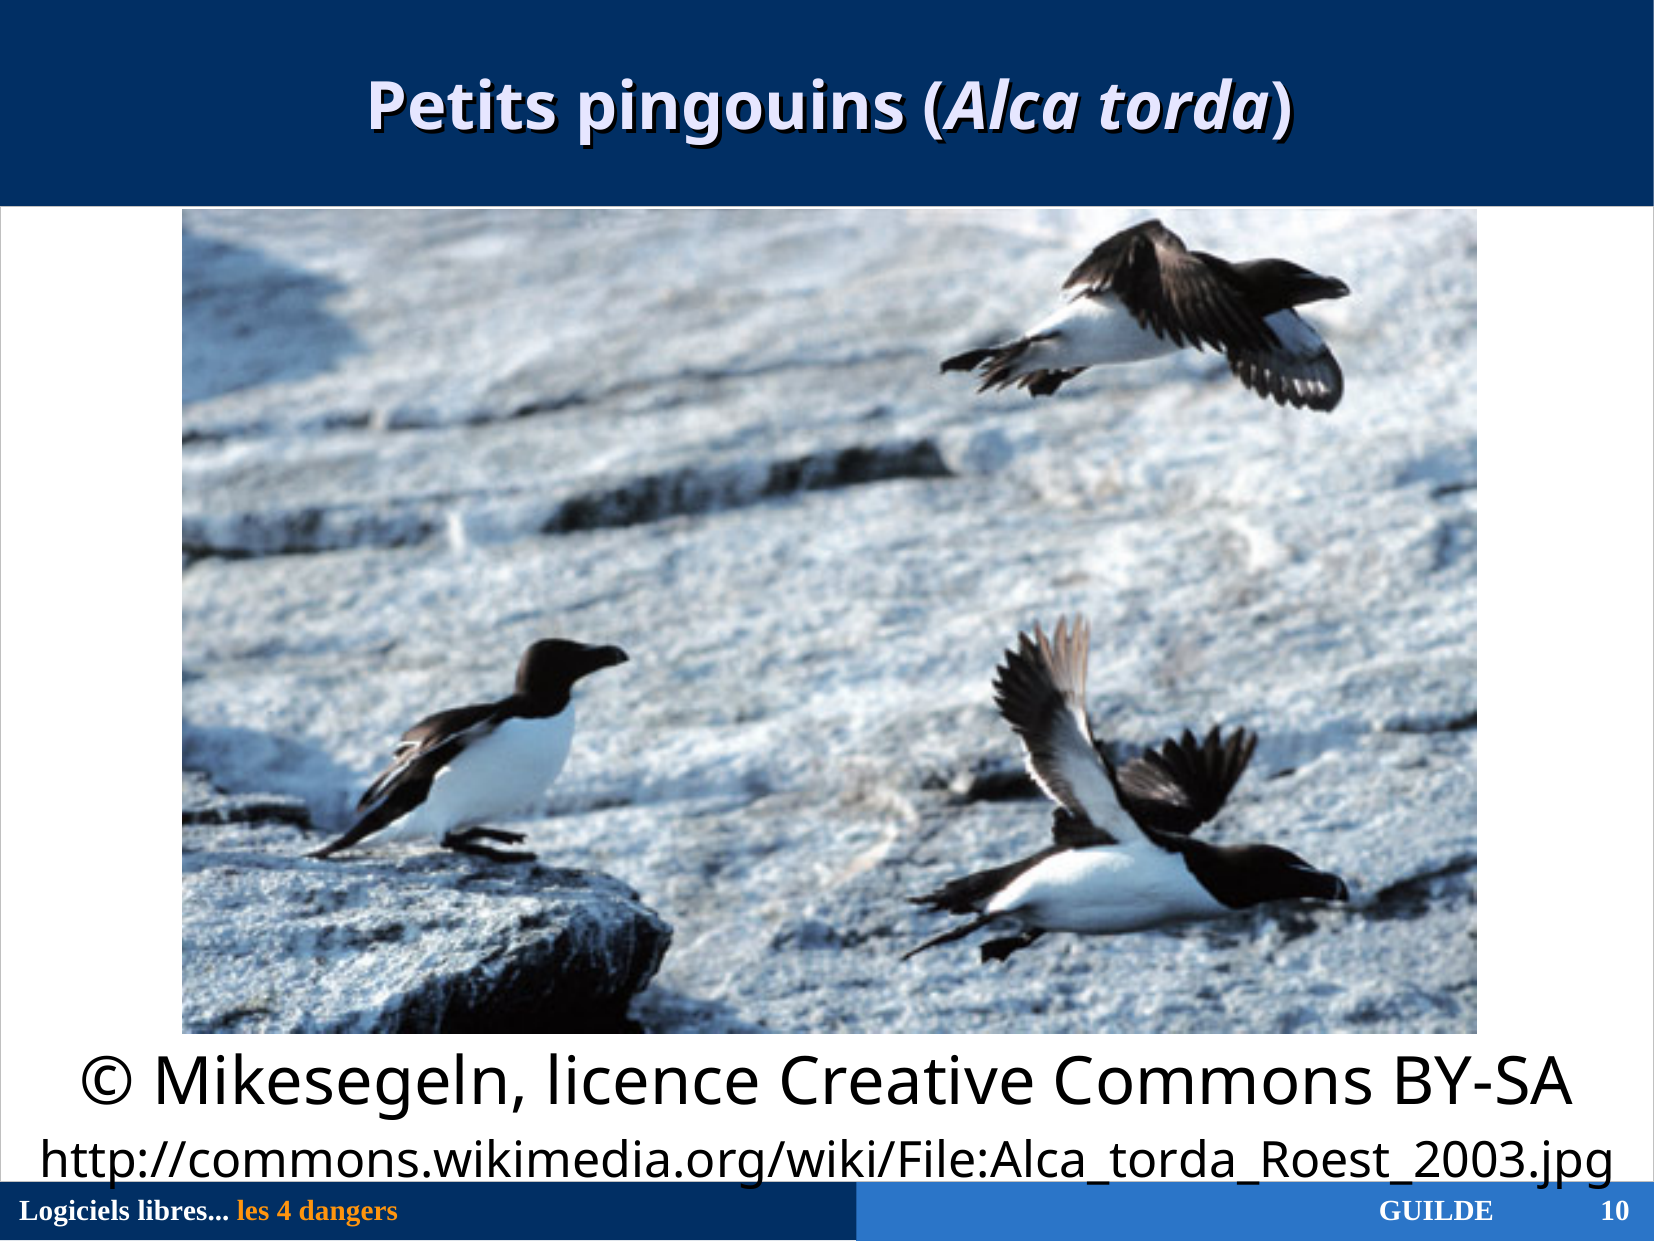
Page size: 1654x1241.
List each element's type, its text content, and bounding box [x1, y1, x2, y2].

picture [182, 209, 1477, 1034]
text_box © Mikesegeln, licence Creative Commons BY-SA http://commons.wikimedia.org/wiki/File:Alca_torda_Roest_2003.jpg [39, 1033, 1595, 1185]
title Petits pingouins (Alca torda) [123, 64, 1536, 143]
